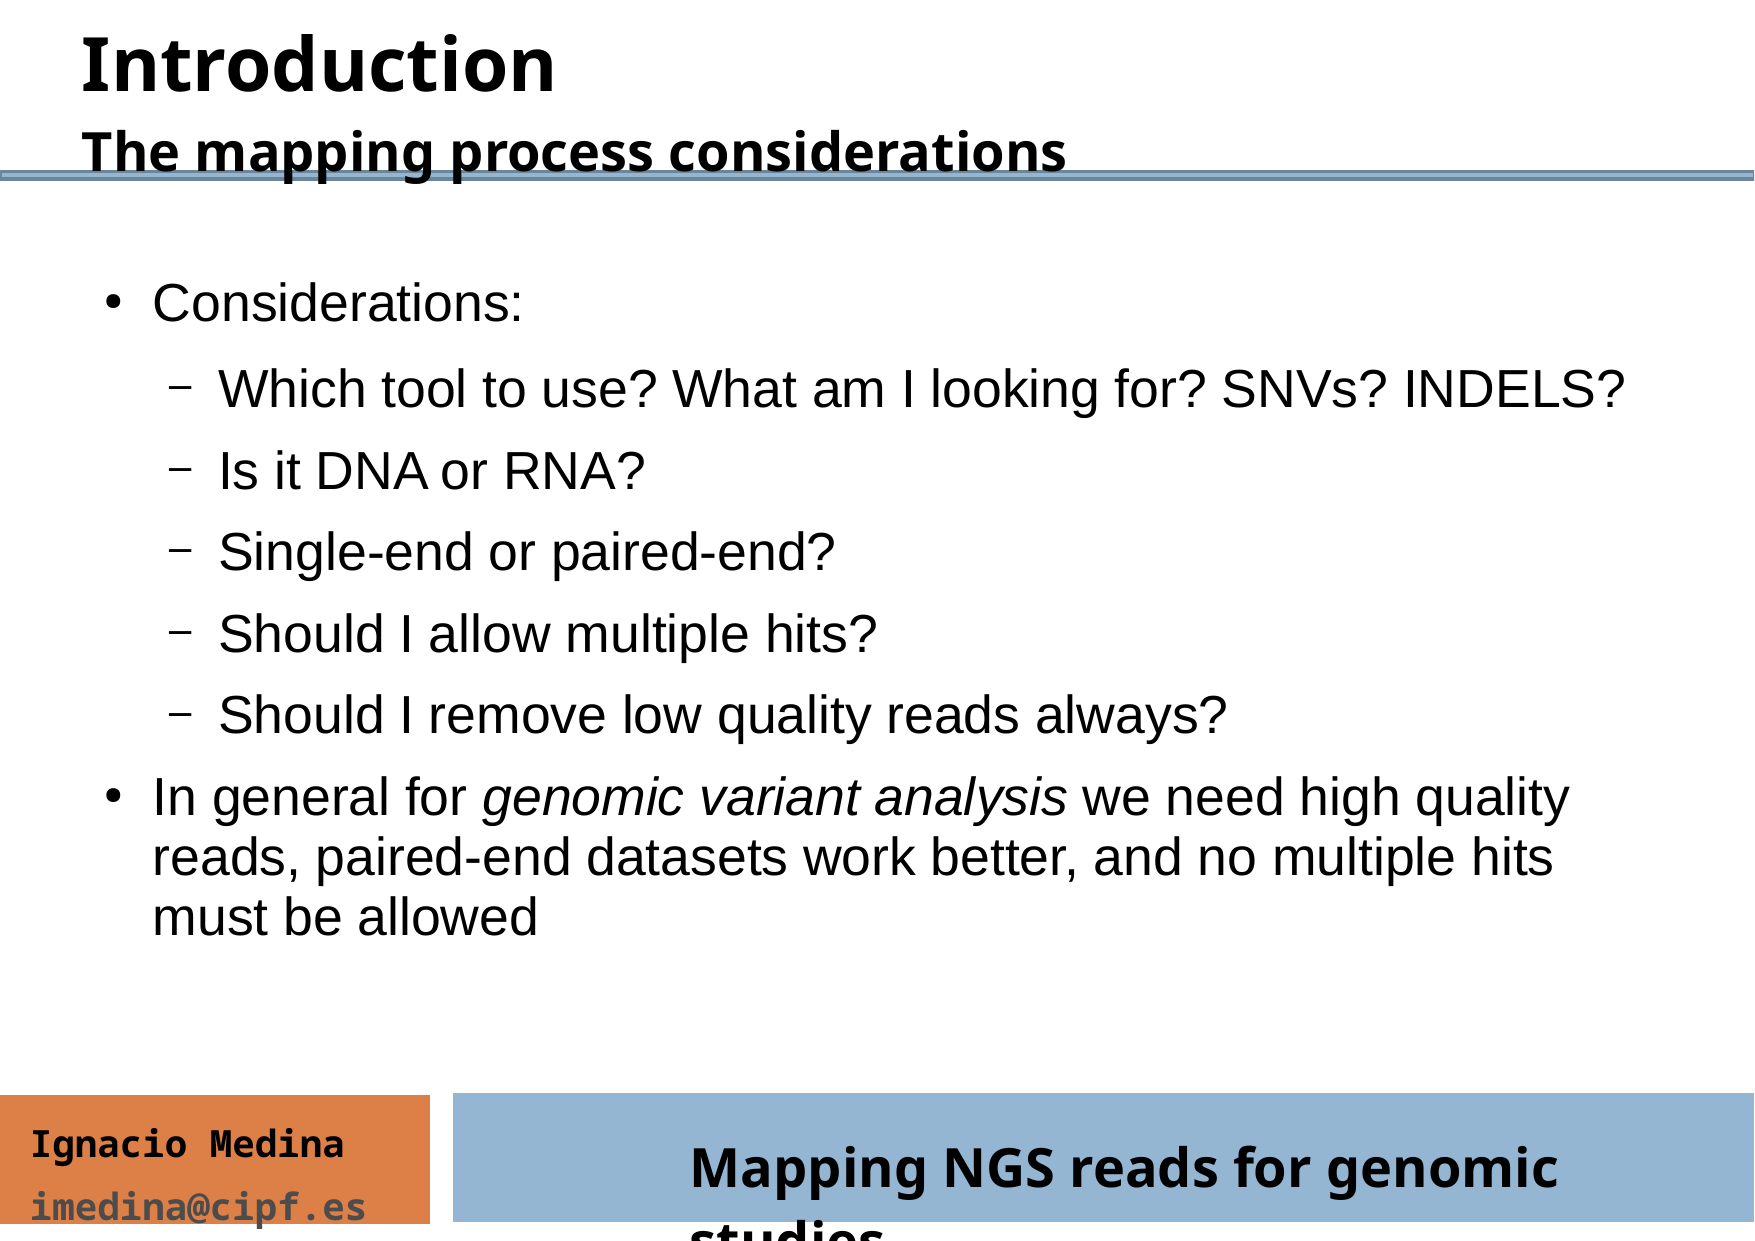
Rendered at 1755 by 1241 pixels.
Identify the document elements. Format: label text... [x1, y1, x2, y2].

text_box [429, 171, 453, 179]
text_box [0, 171, 284, 179]
text_box [292, 171, 318, 179]
text_box Mapping NGS reads for genomic studies [675, 1122, 1726, 1200]
text_box [326, 171, 423, 179]
text_box [461, 171, 1754, 179]
list Considerations: Which tool to use? What am I looking for? SNVs? INDELS? Is it DNA or RNA? Single-end or paired-end? Should I allow multiple hits? Should I remove low quality reads always? In general for genomic variant analysis we need high quality reads, paired-end datasets work better, and no multiple hits must be allowed [87, 272, 1632, 992]
text_box Ignacio Medina imedina@cipf.es [15, 1110, 406, 1213]
text_box Introduction The mapping process considerations [67, 3, 1688, 168]
